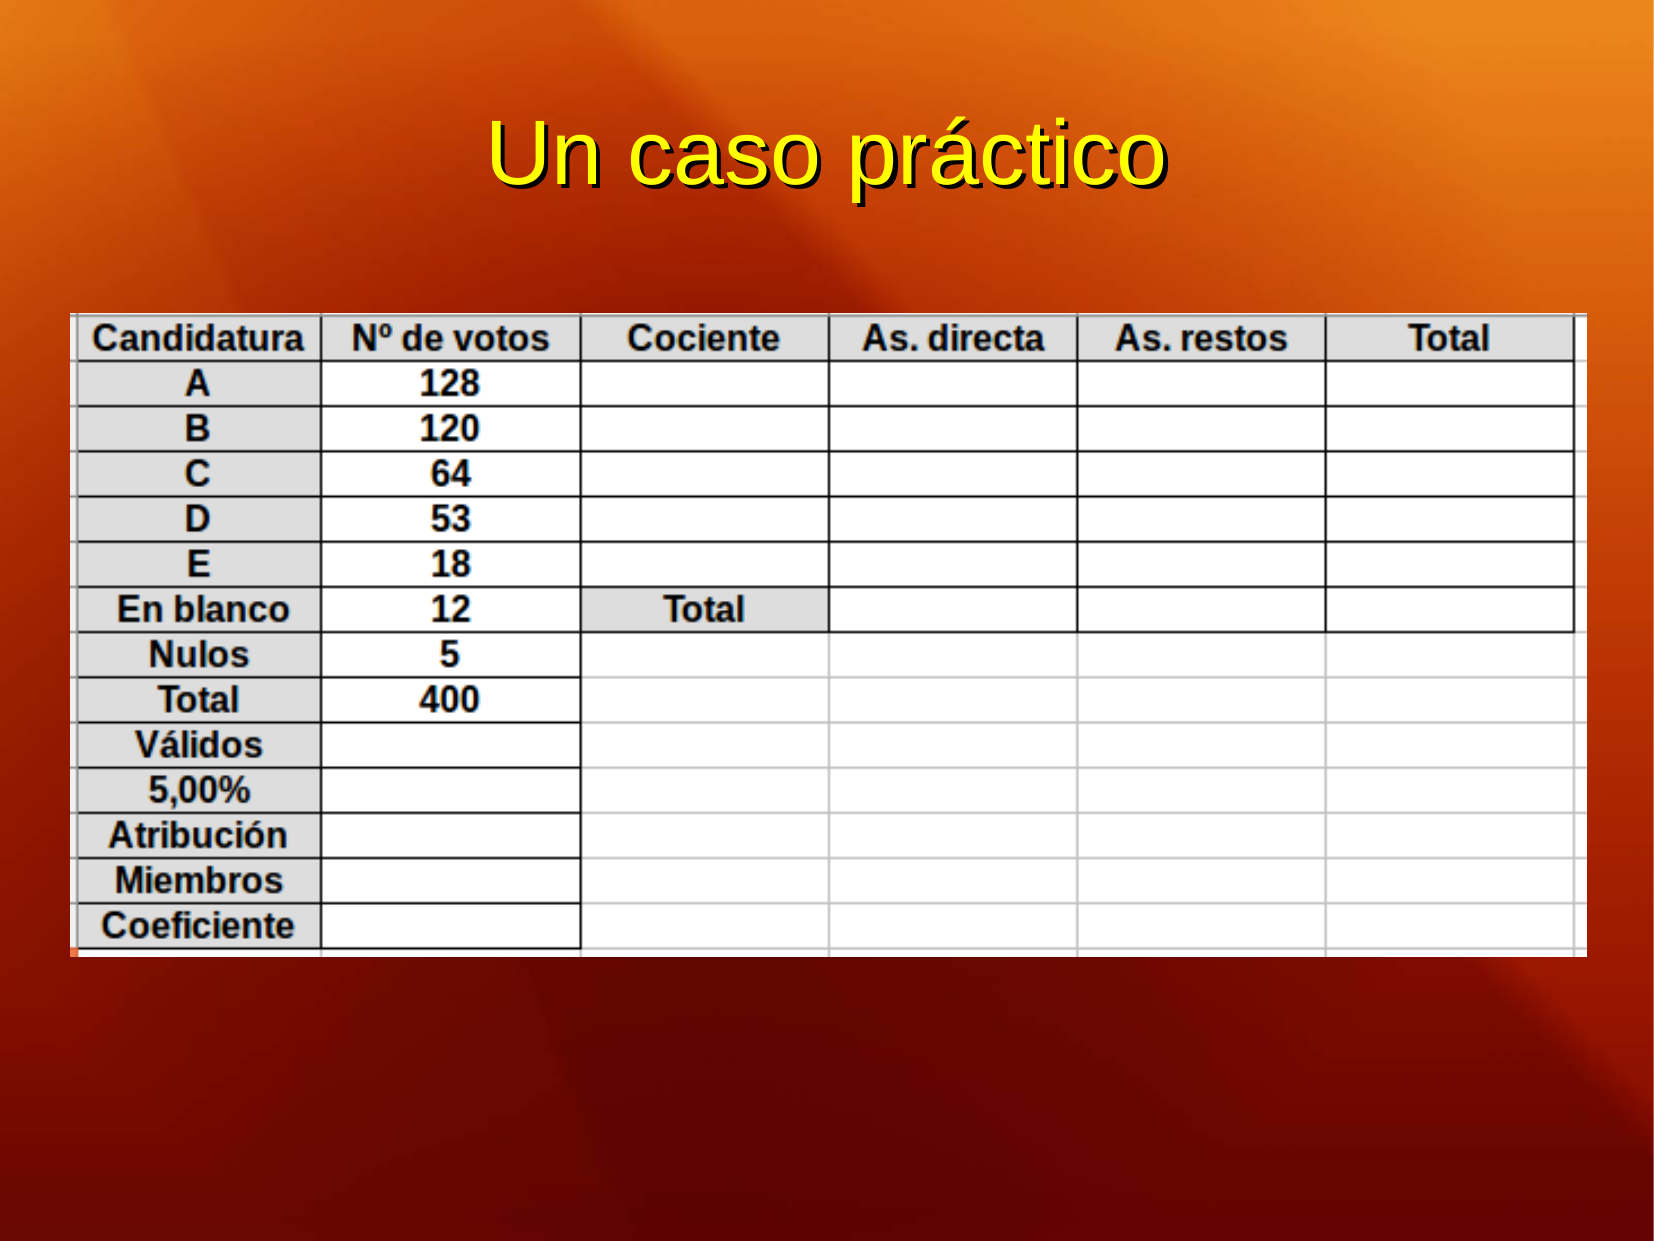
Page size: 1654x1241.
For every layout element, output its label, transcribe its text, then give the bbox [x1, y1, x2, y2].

picture [0, 0, 1654, 1241]
title Un caso práctico [82, 49, 1571, 257]
